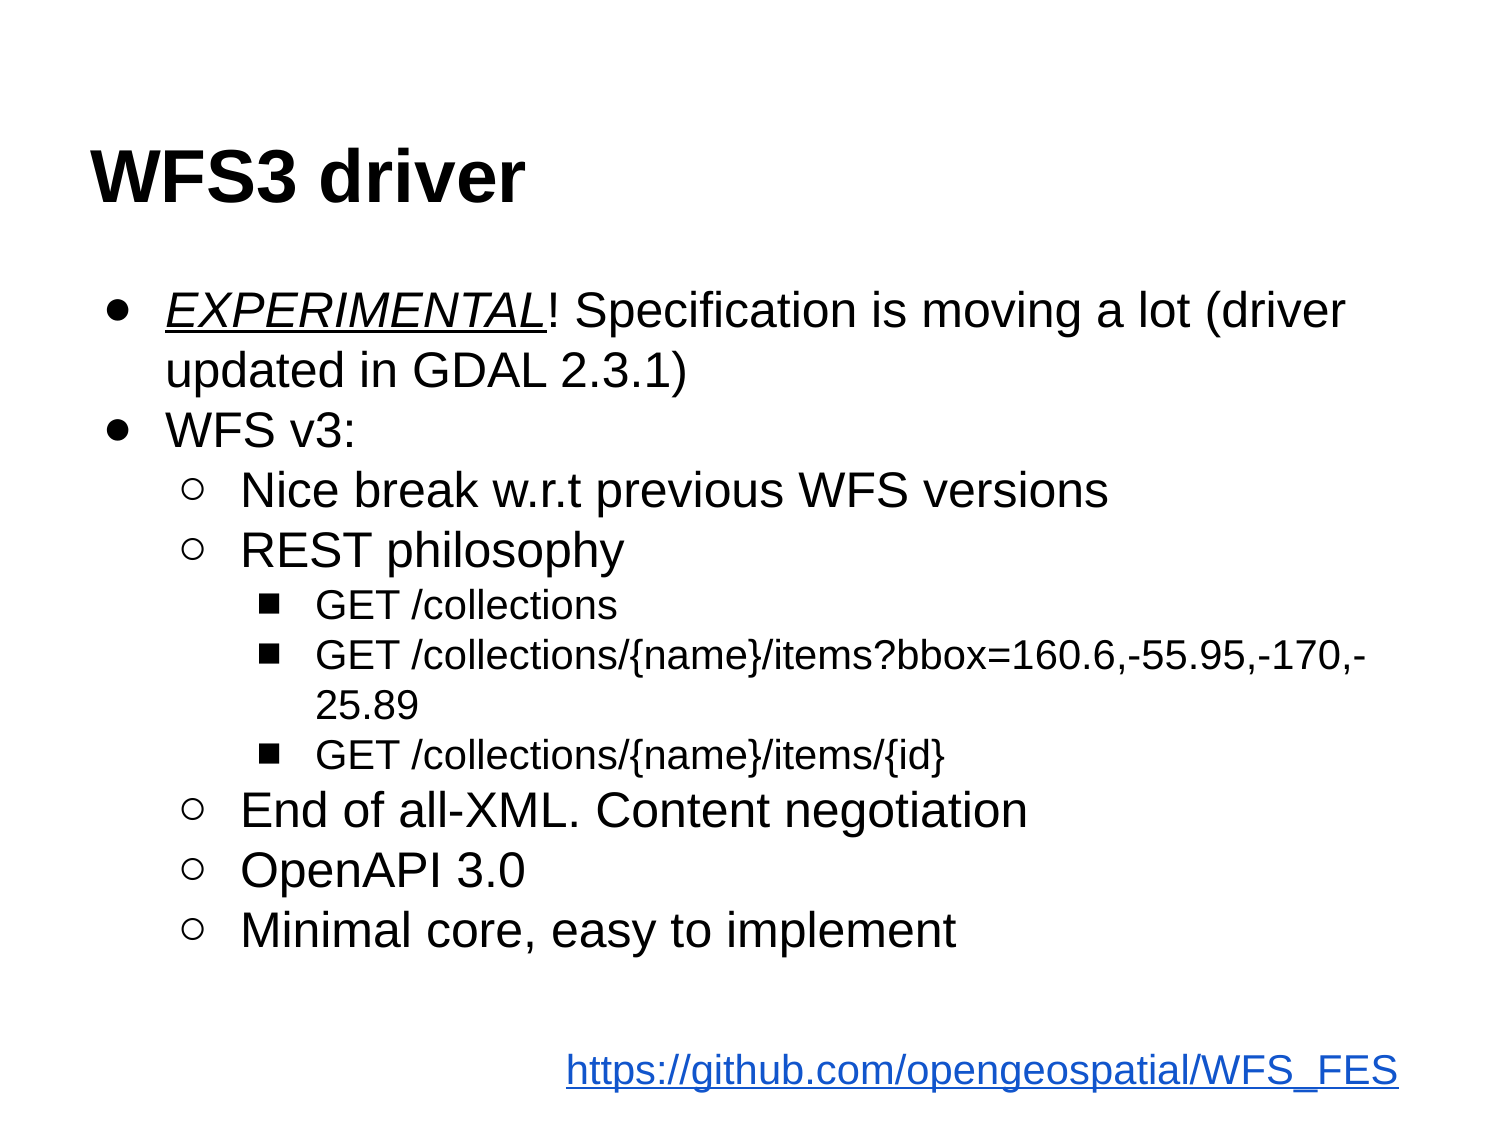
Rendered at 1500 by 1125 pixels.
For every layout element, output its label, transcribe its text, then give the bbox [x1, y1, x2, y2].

list EXPERIMENTAL! Specification is moving a lot (driver updated in GDAL 2.3.1) WFS v3: Nice break w.r.t previous WFS versions REST philosophy GET /collections GET /collections/{name}/items?bbox=160.6,-55.95,-170,-25.89 GET /collections/{name}/items/{id} End of all-XML. Content negotiation OpenAPI 3.0 Minimal core, easy to implement https://github.com/opengeospatial/WFS_FES [75, 262, 1425, 1078]
title WFS3 driver [75, 45, 1425, 233]
